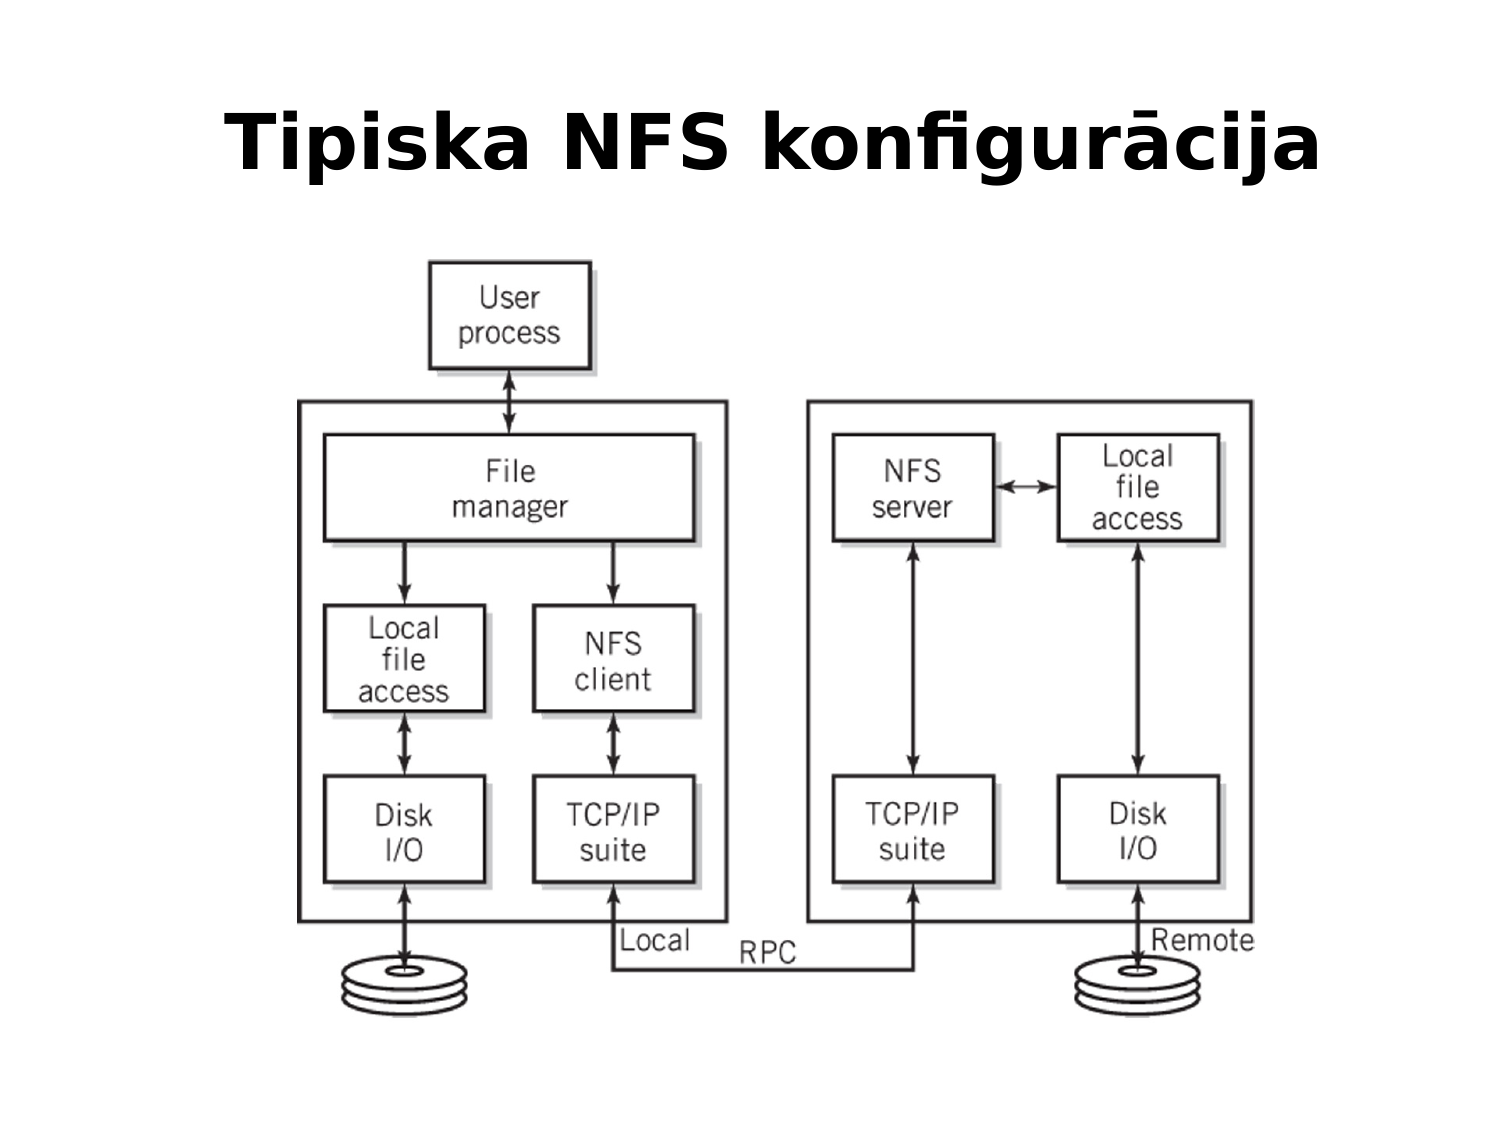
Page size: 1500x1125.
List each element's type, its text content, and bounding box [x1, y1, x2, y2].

title Tipiska NFS konfigurācija [124, 45, 1425, 233]
picture [287, 249, 1266, 1029]
